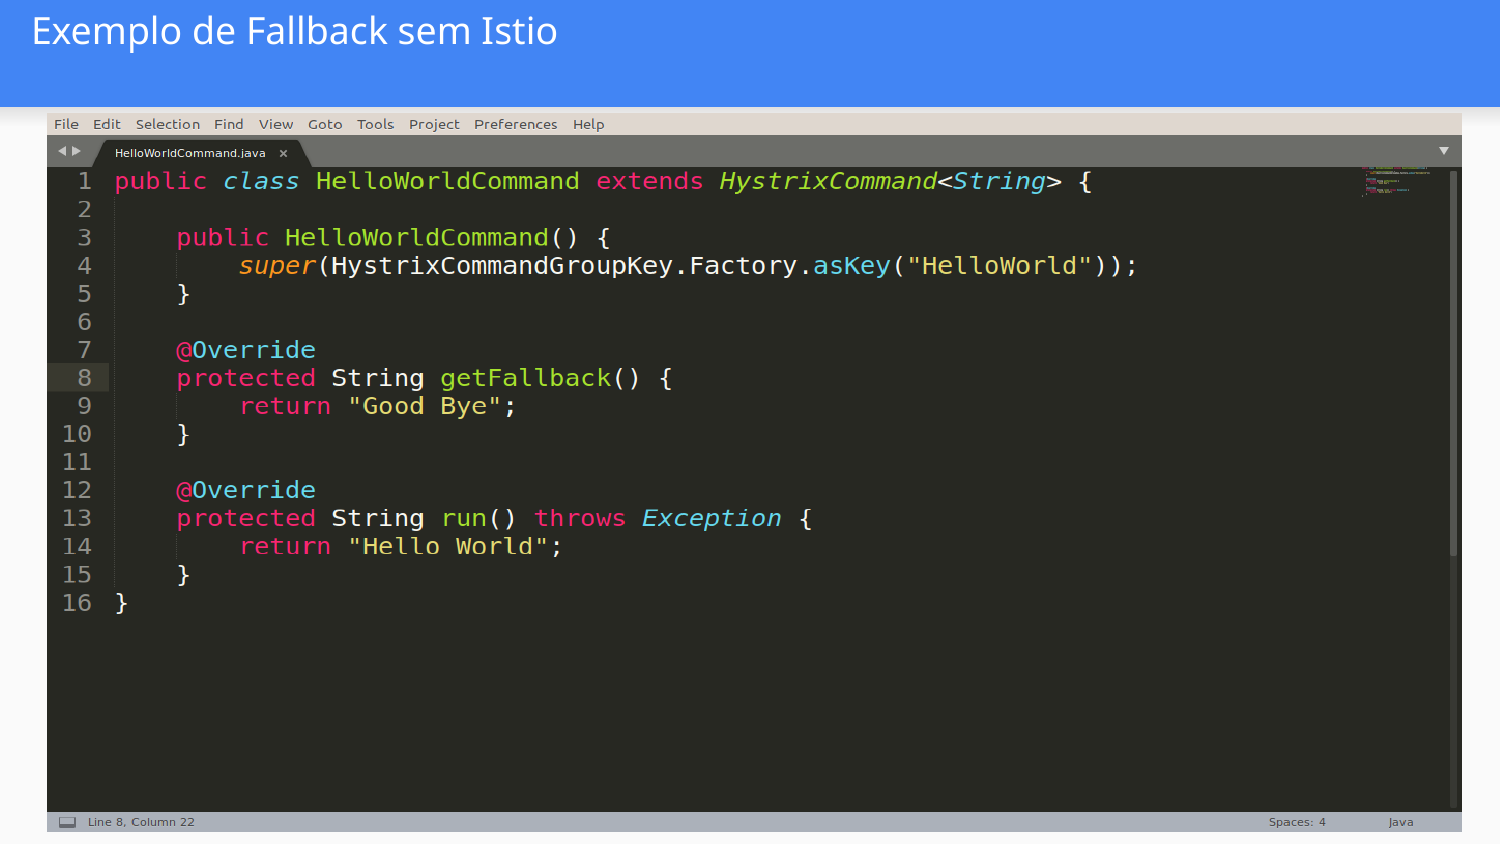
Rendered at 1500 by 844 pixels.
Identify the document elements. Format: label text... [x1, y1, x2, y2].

picture [47, 113, 1462, 832]
title Exemplo de Fallback sem Istio [16, 2, 1464, 102]
